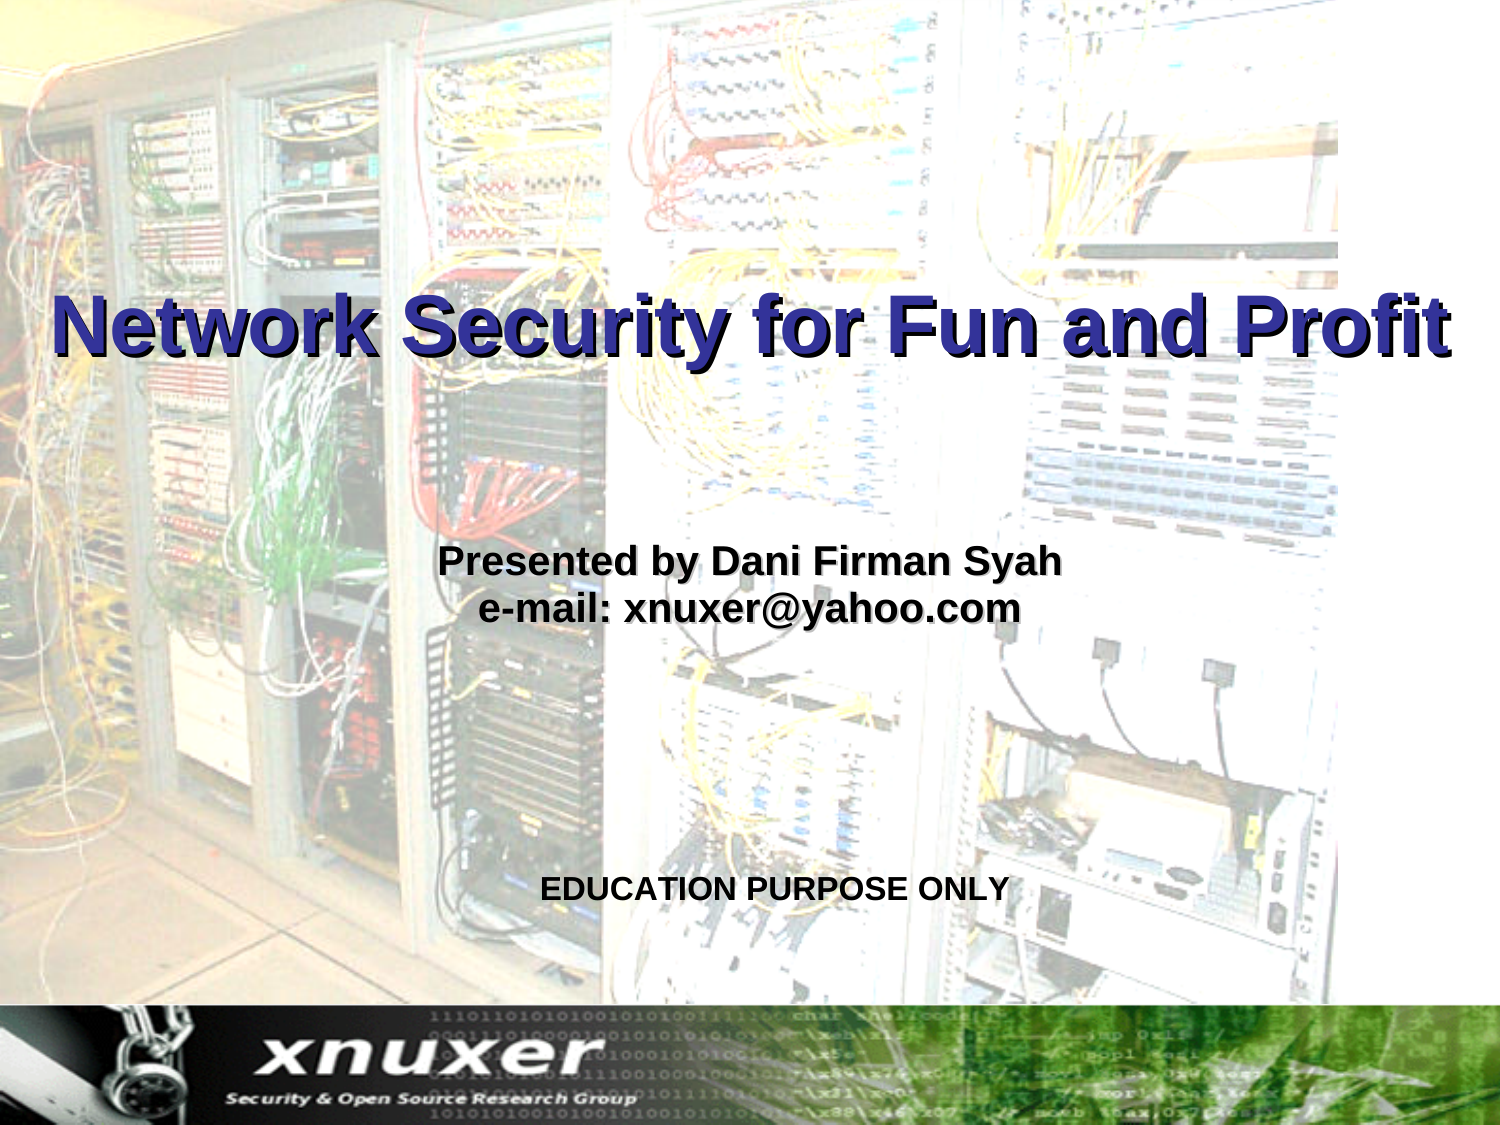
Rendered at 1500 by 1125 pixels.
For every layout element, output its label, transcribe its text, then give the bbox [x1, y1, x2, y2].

text_box EDUCATION PURPOSE ONLY [525, 862, 1026, 916]
subtitle Presented by Dani Firman Syah e-mail: xnuxer@yahoo.com [225, 537, 1276, 688]
picture [0, 0, 1500, 1125]
title Network Security for Fun and Profit [24, 212, 1476, 438]
